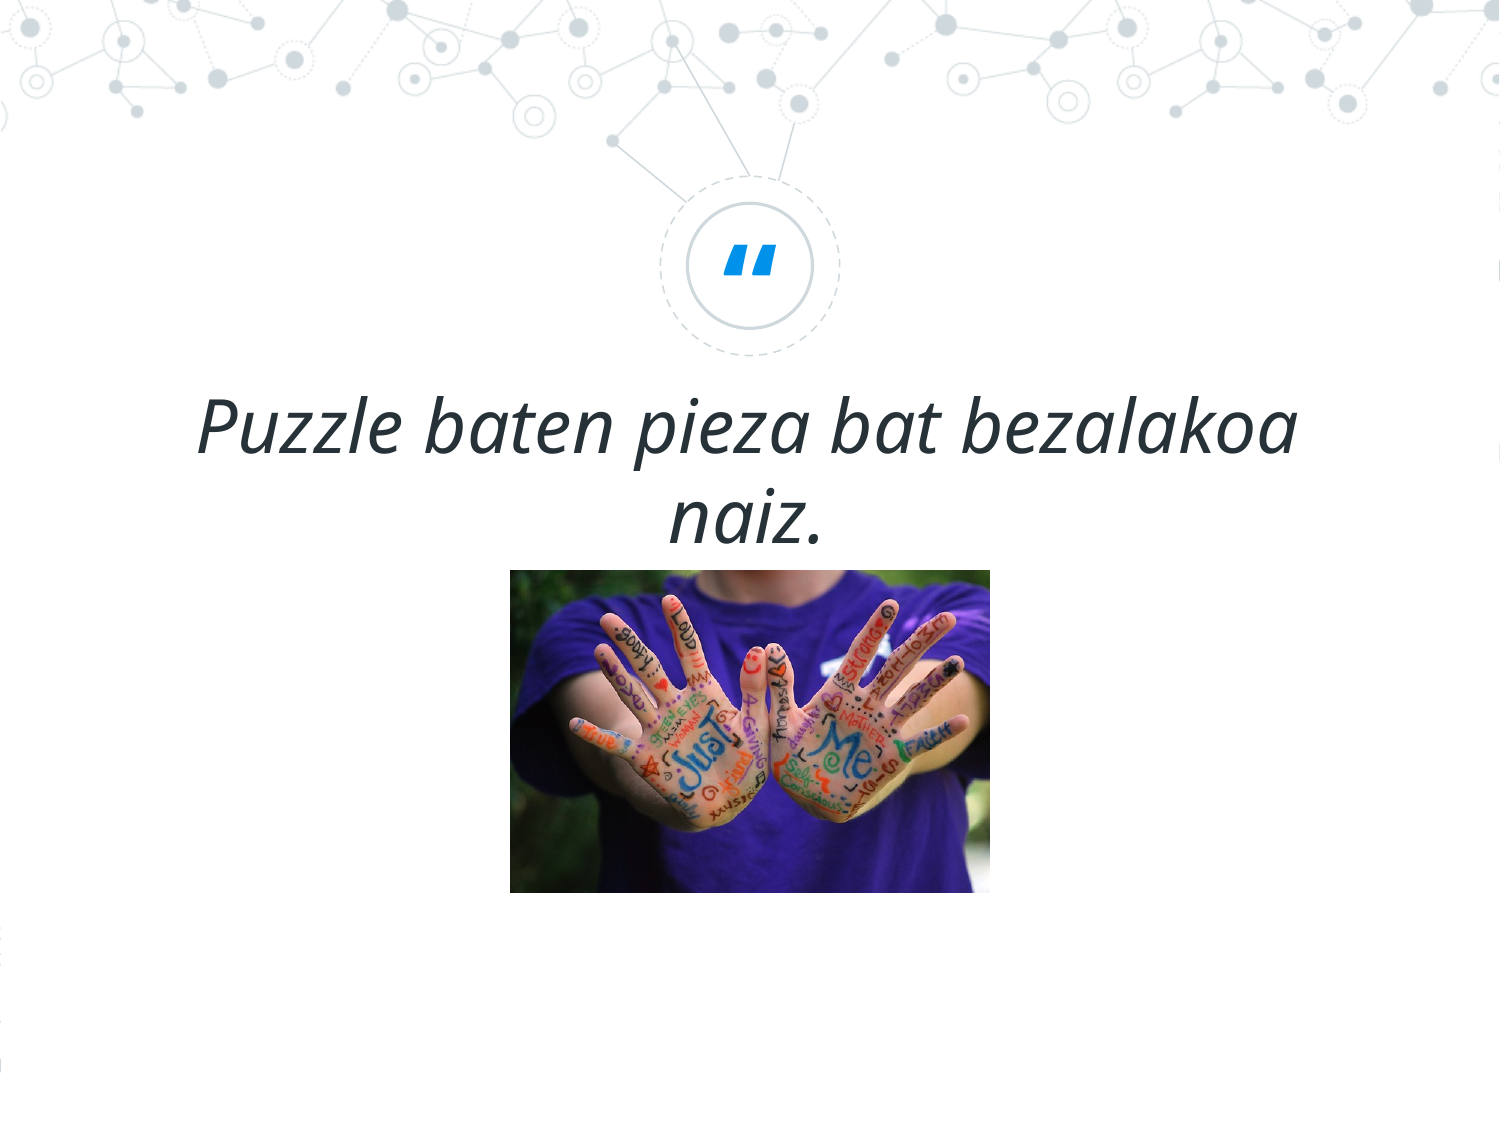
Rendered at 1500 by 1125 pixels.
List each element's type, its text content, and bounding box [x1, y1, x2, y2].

list Puzzle baten pieza bat bezalakoa naiz. [128, 364, 1367, 571]
picture [0, 0, 1500, 1125]
